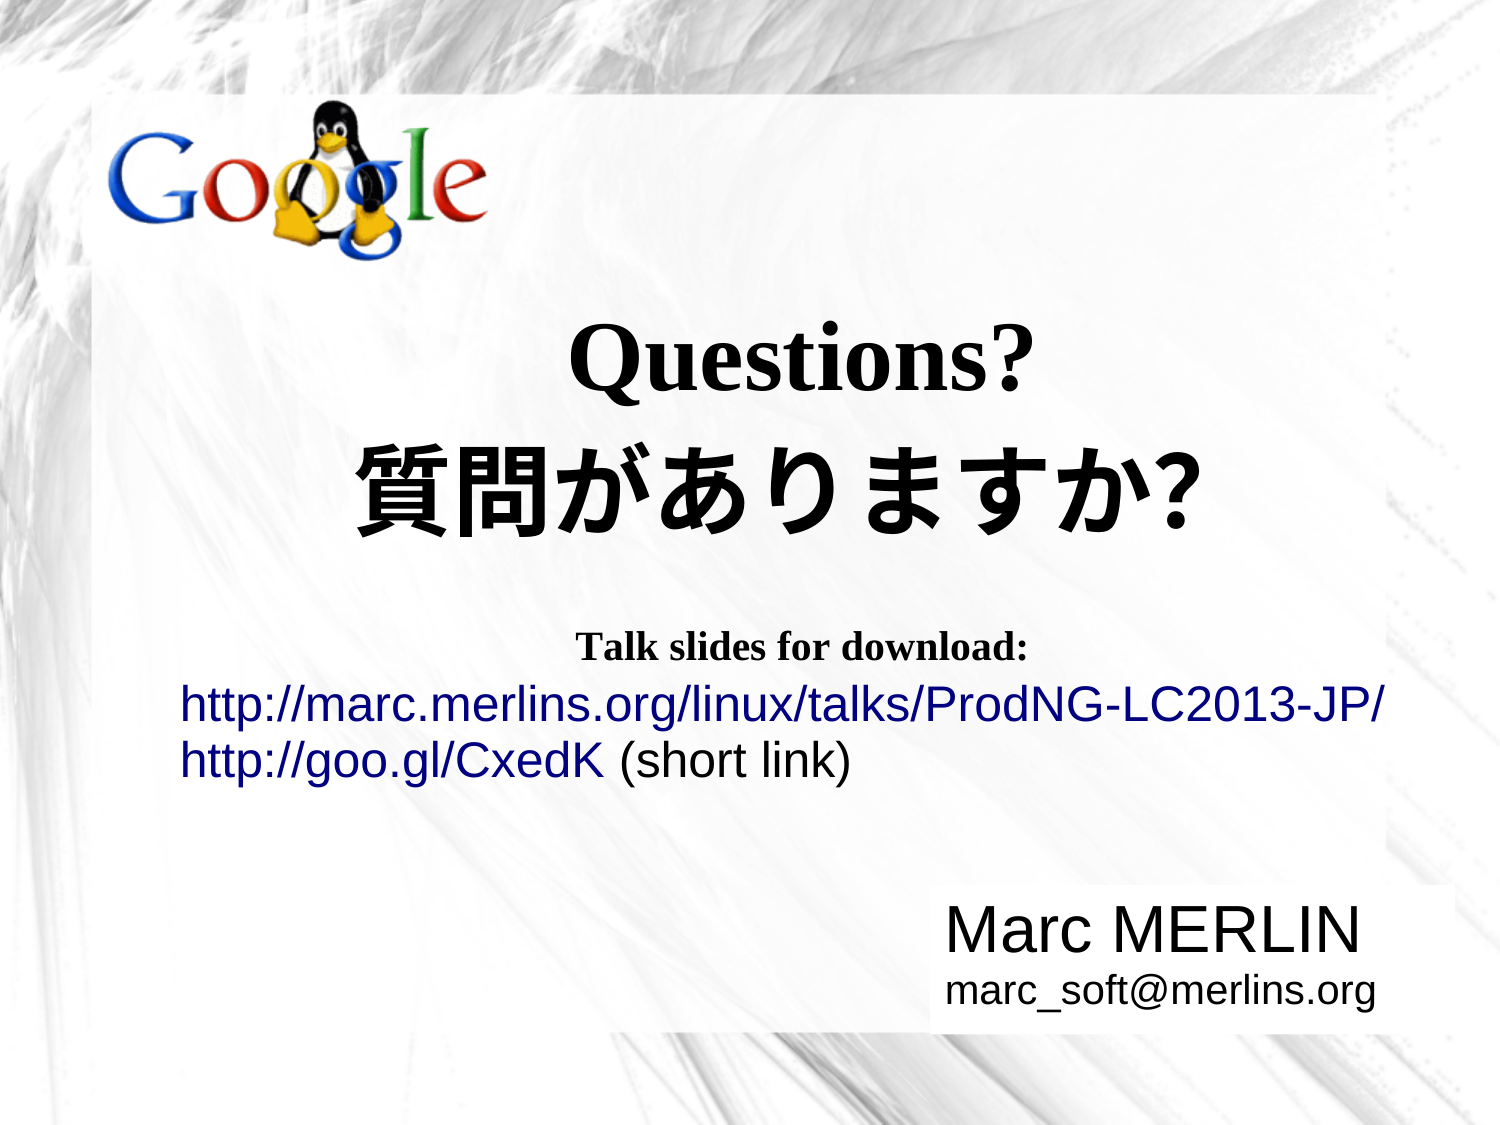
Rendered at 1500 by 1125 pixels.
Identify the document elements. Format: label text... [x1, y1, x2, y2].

title Questions? 質問がありますか？ Talk slides for download: [240, 299, 1366, 668]
text_box Marc MERLIN marc_soft@merlins.org [930, 885, 1456, 1035]
text_box http://marc.merlins.org/linux/talks/ProdNG-LC2013-JP/ http://goo.gl/CxedK (short link) [165, 668, 1426, 796]
picture [0, 0, 1500, 1125]
